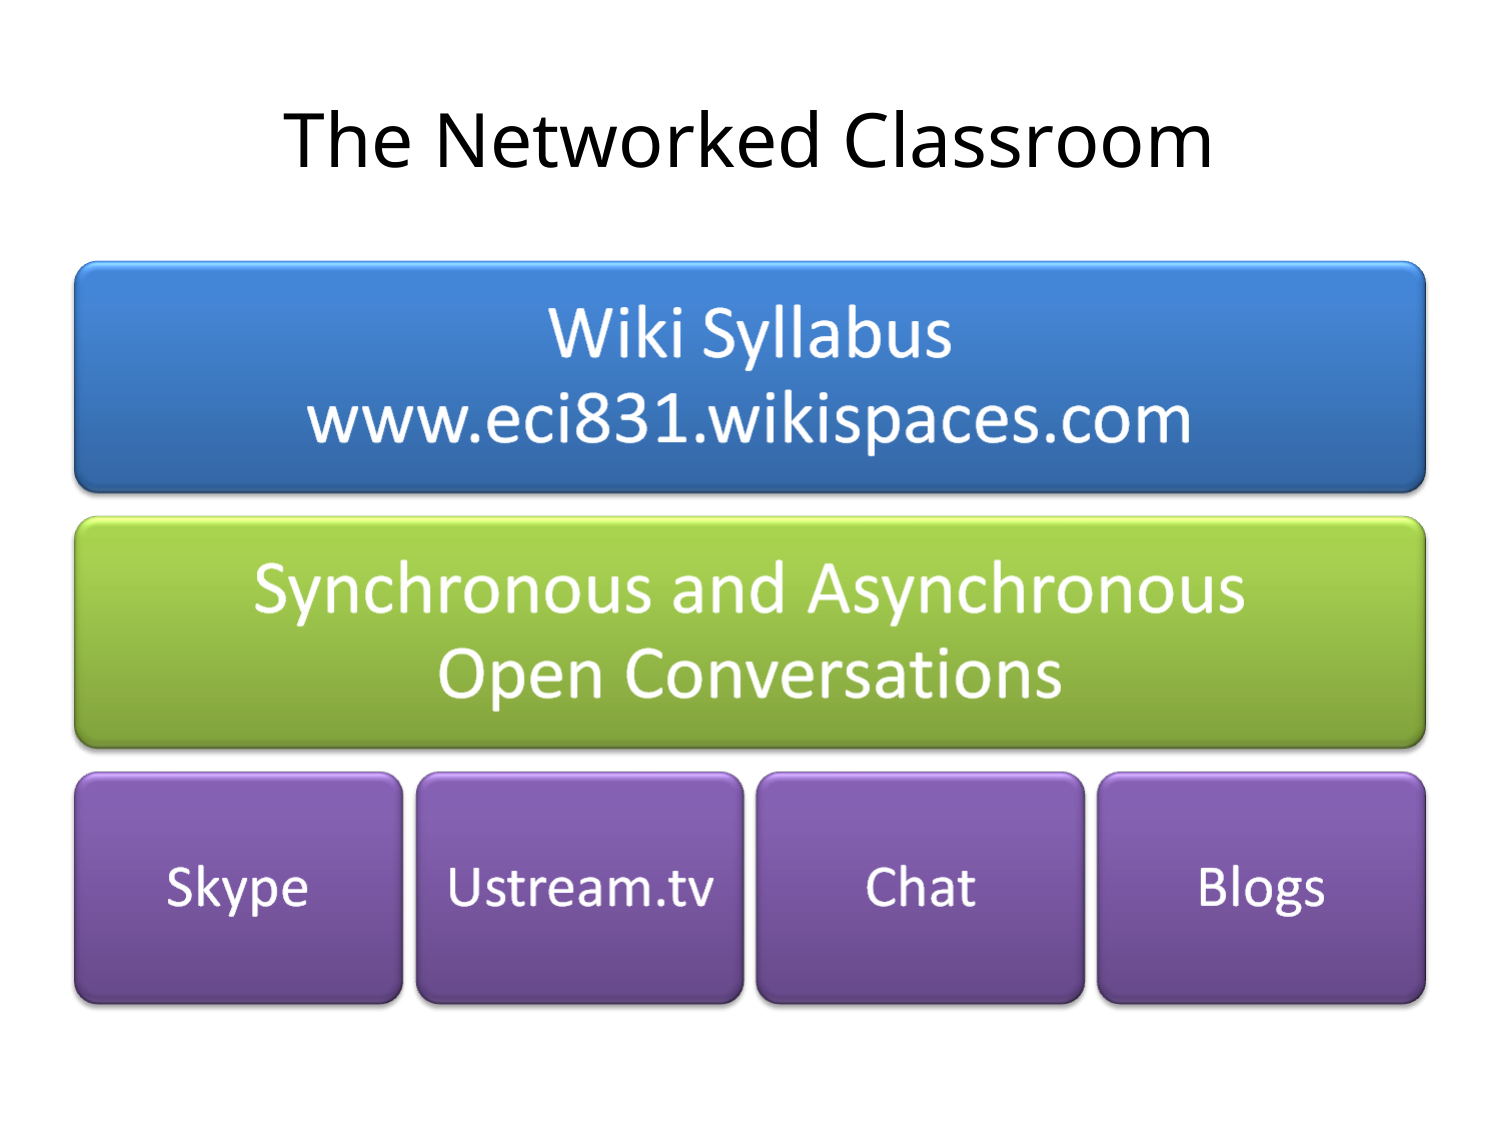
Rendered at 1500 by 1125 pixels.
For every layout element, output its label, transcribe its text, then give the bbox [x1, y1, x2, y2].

text_box The Networked Classroom [75, 45, 1426, 233]
picture [65, 255, 1435, 1017]
